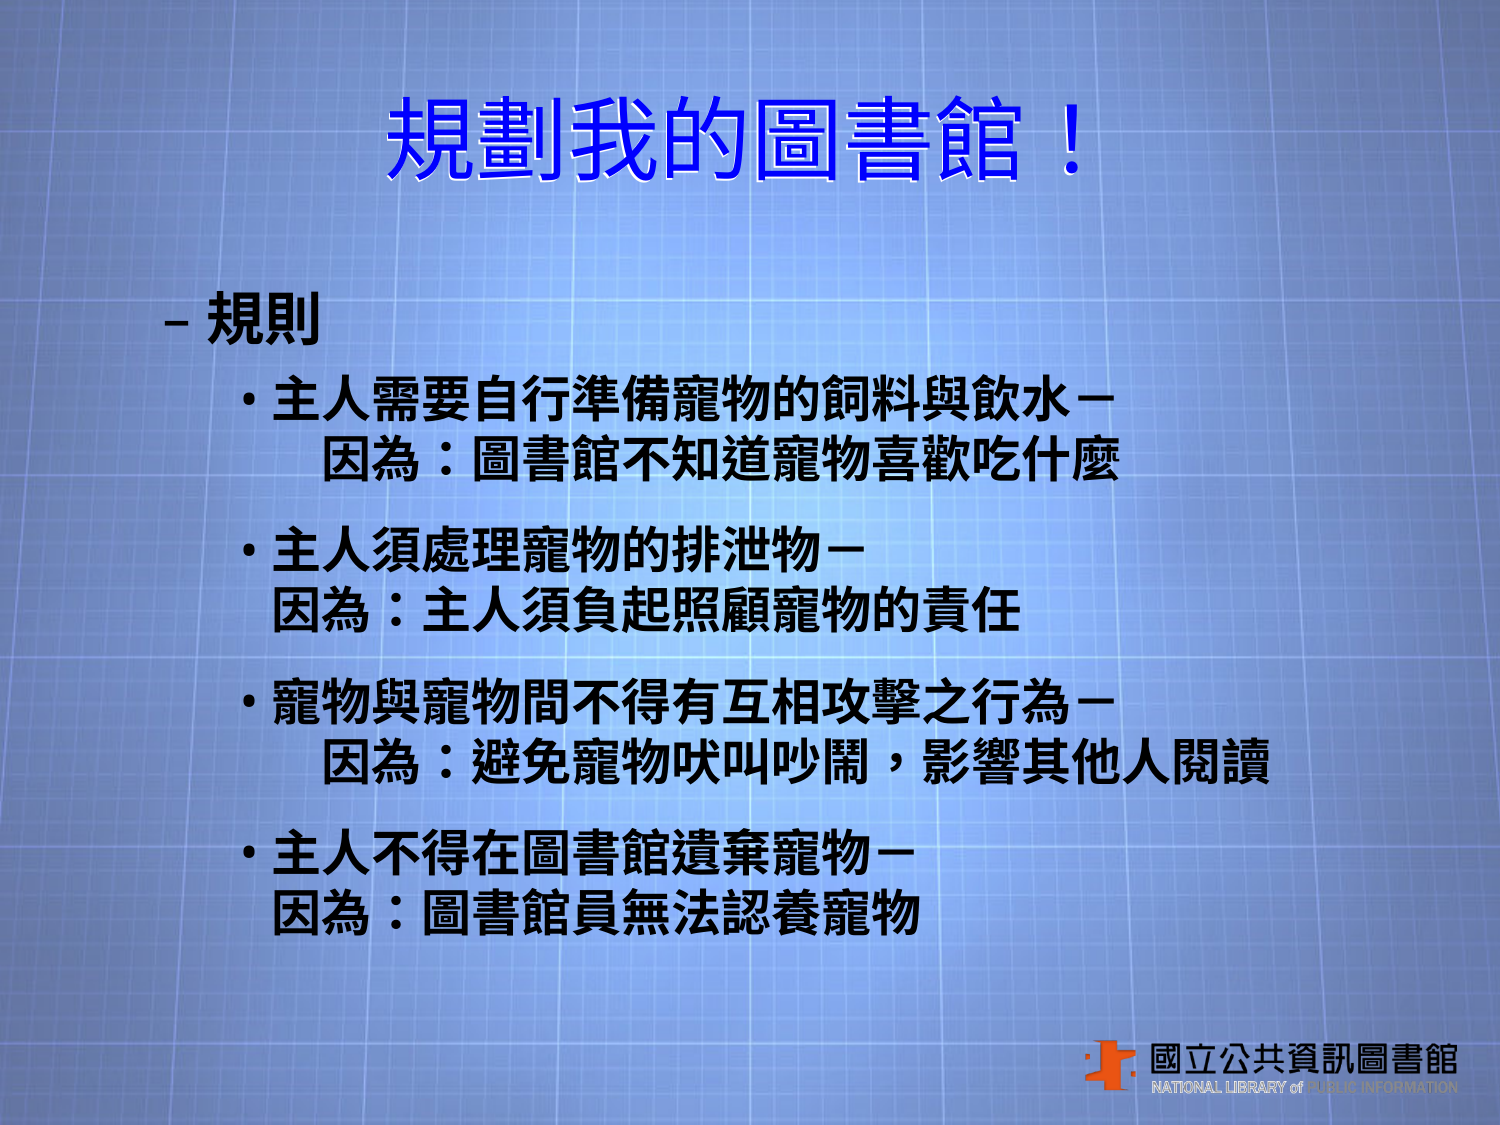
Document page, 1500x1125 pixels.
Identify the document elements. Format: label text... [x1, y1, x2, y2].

picture [0, 0, 1500, 1125]
text_box 規劃我的圖書館！ [76, 42, 1427, 231]
list 規則 主人需要自行準備寵物的飼料與飲水－ 因為：圖書館不知道寵物喜歡吃什麼 主人須處理寵物的排泄物－ 因為：主人須負起照顧寵物的責任 寵物與寵物間不得有互相攻擊之行為－ 因為：避免寵物吠叫吵鬧，影響其他人閱讀 主人不得在圖書館遺棄寵物－ 因為：圖書館員無法認養寵物 [76, 267, 1427, 1010]
